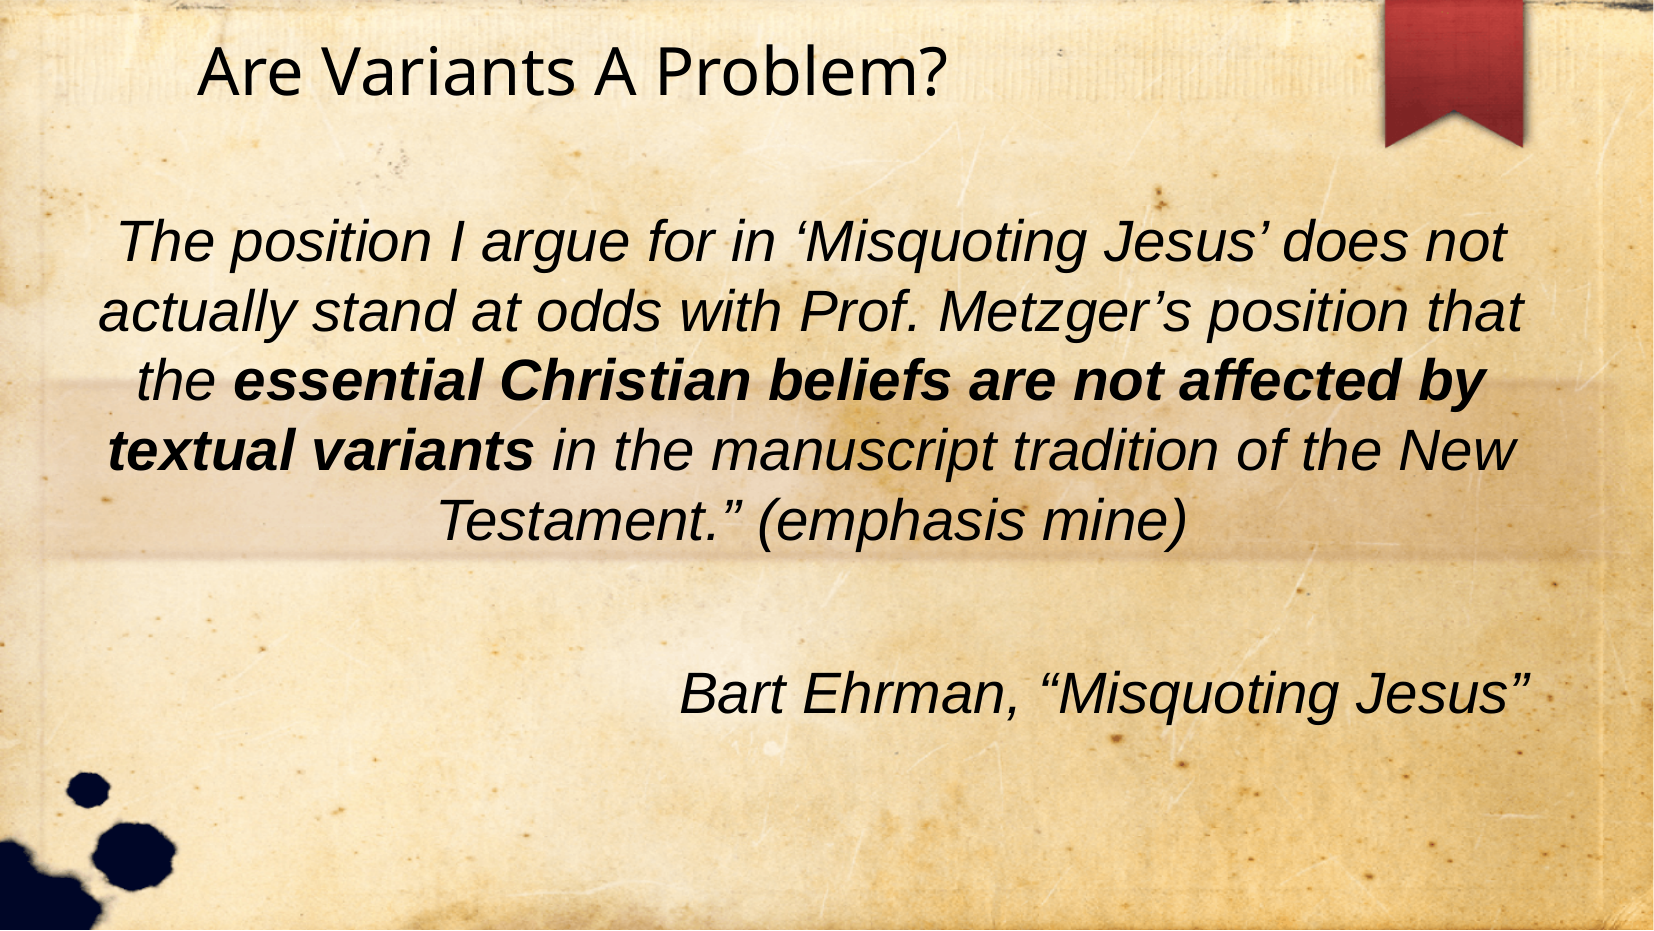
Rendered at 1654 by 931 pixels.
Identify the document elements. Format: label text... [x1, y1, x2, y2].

picture [0, 0, 1654, 930]
list The position I argue for in ‘Misquoting Jesus’ does not actually stand at odds with Prof. Metzger’s position that the essential Christian beliefs are not affected by textual variants in the manuscript tradition of the New Testament.” (emphasis mine) Bart Ehrman, “Misquoting Jesus” [94, 202, 1530, 826]
title Are Variants A Problem? [1, 0, 1146, 163]
